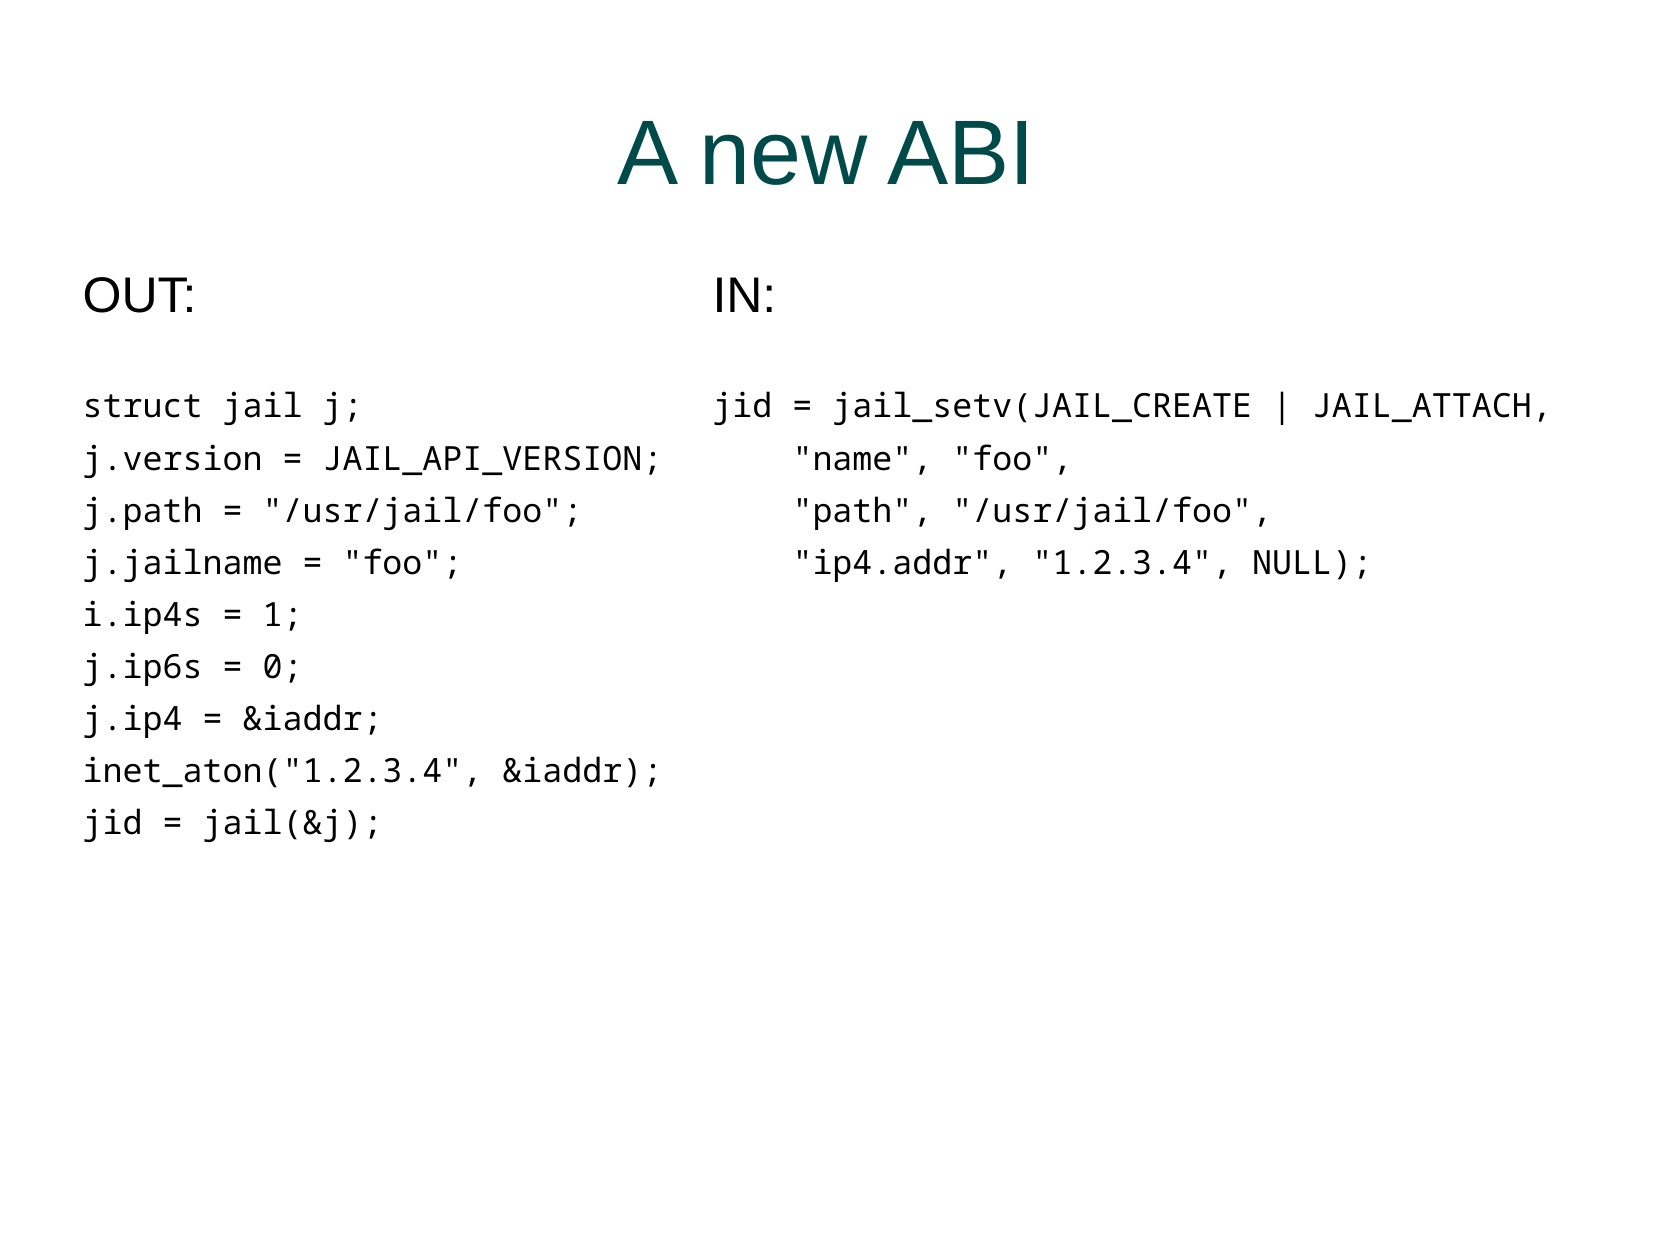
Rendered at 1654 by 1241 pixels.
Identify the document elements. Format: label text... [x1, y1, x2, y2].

title A new ABI [82, 56, 1571, 250]
list IN: jid = jail_setv(JAIL_CREATE | JAIL_ATTACH, "name", "foo", "path", "/usr/jail/foo", "ip4.addr", "1.2.3.4", NULL); [712, 290, 1654, 1094]
list OUT: struct jail j; j.version = JAIL_API_VERSION; j.path = "/usr/jail/foo"; j.jailname = "foo"; i.ip4s = 1; j.ip6s = 0; j.ip4 = &iaddr; inet_aton("1.2.3.4", &iaddr); jid = jail(&j); [82, 290, 712, 1094]
